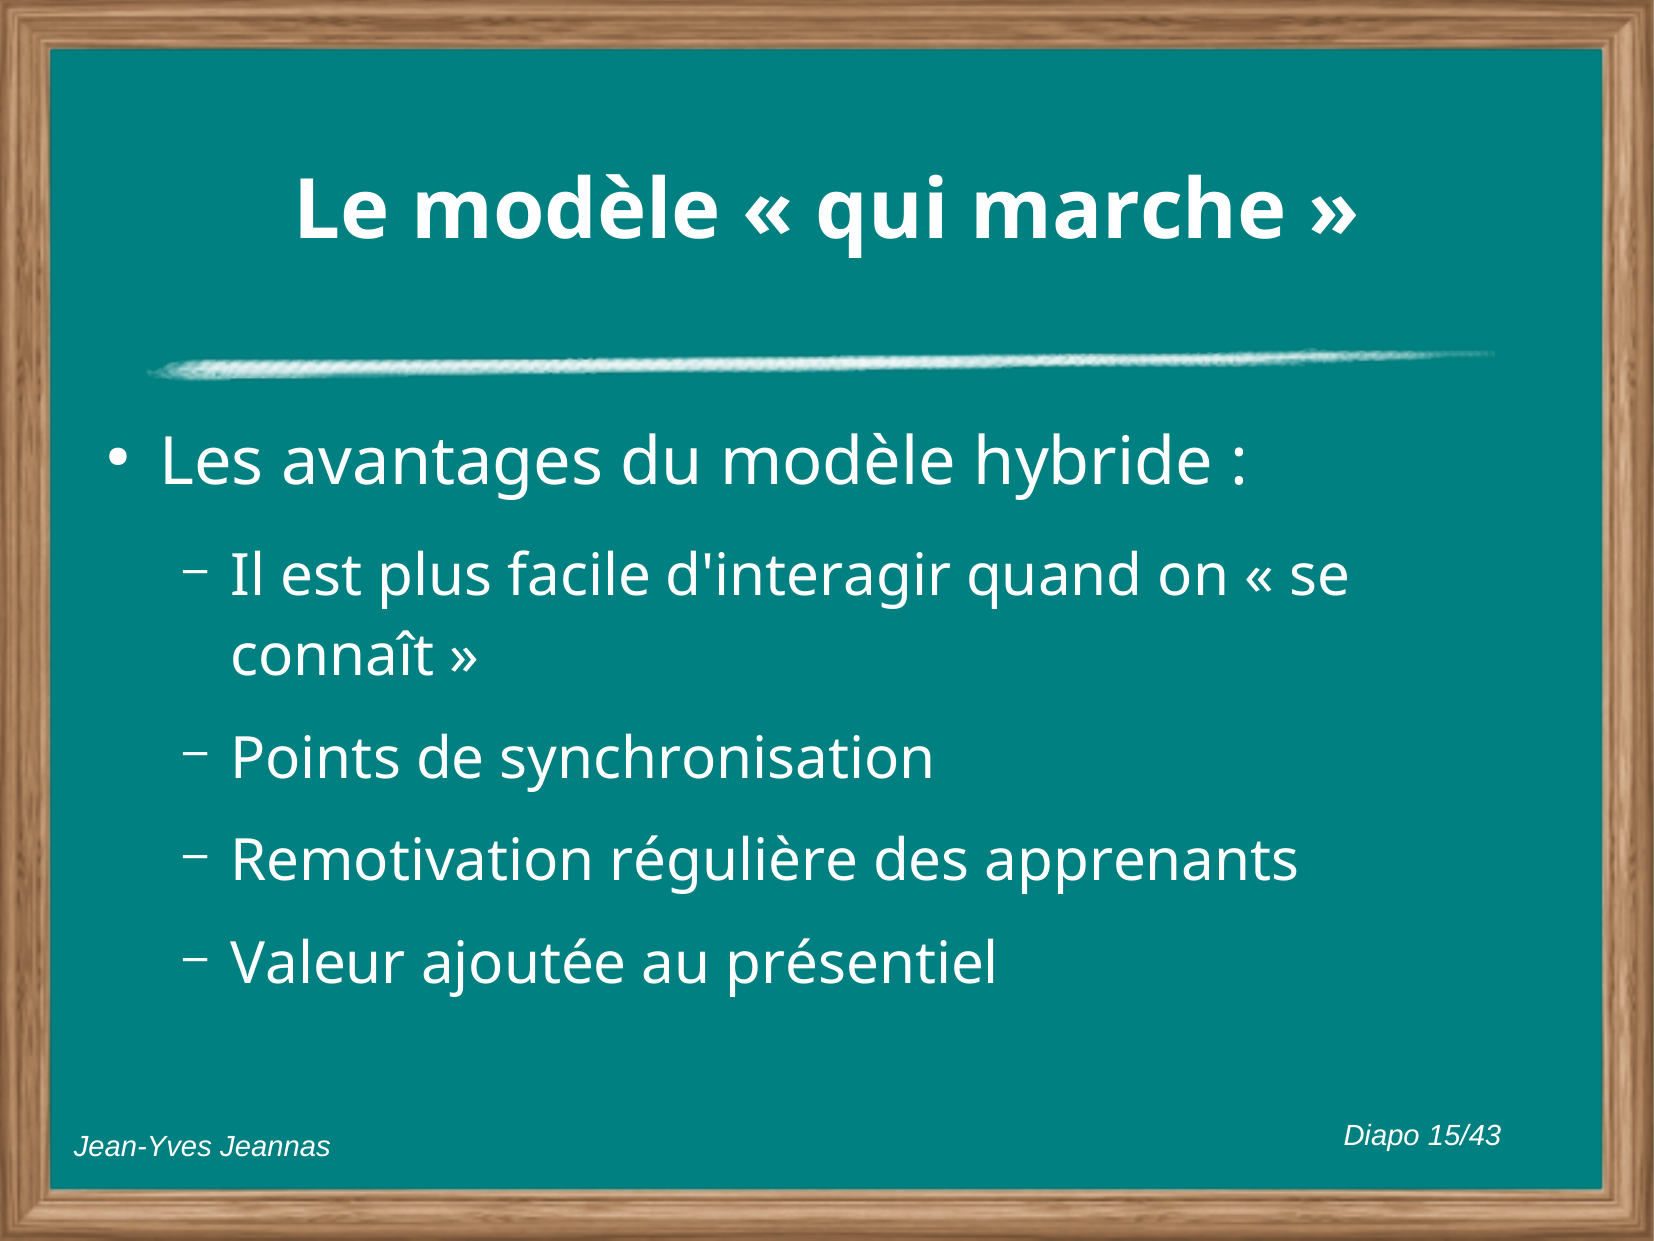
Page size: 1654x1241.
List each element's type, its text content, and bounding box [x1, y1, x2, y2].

picture [0, 0, 1654, 1241]
list Les avantages du modèle hybride : Il est plus facile d'interagir quand on « se connaît » Points de synchronisation Remotivation régulière des apprenants Valeur ajoutée au présentiel [88, 413, 1565, 1049]
title Le modèle « qui marche » [88, 88, 1565, 325]
